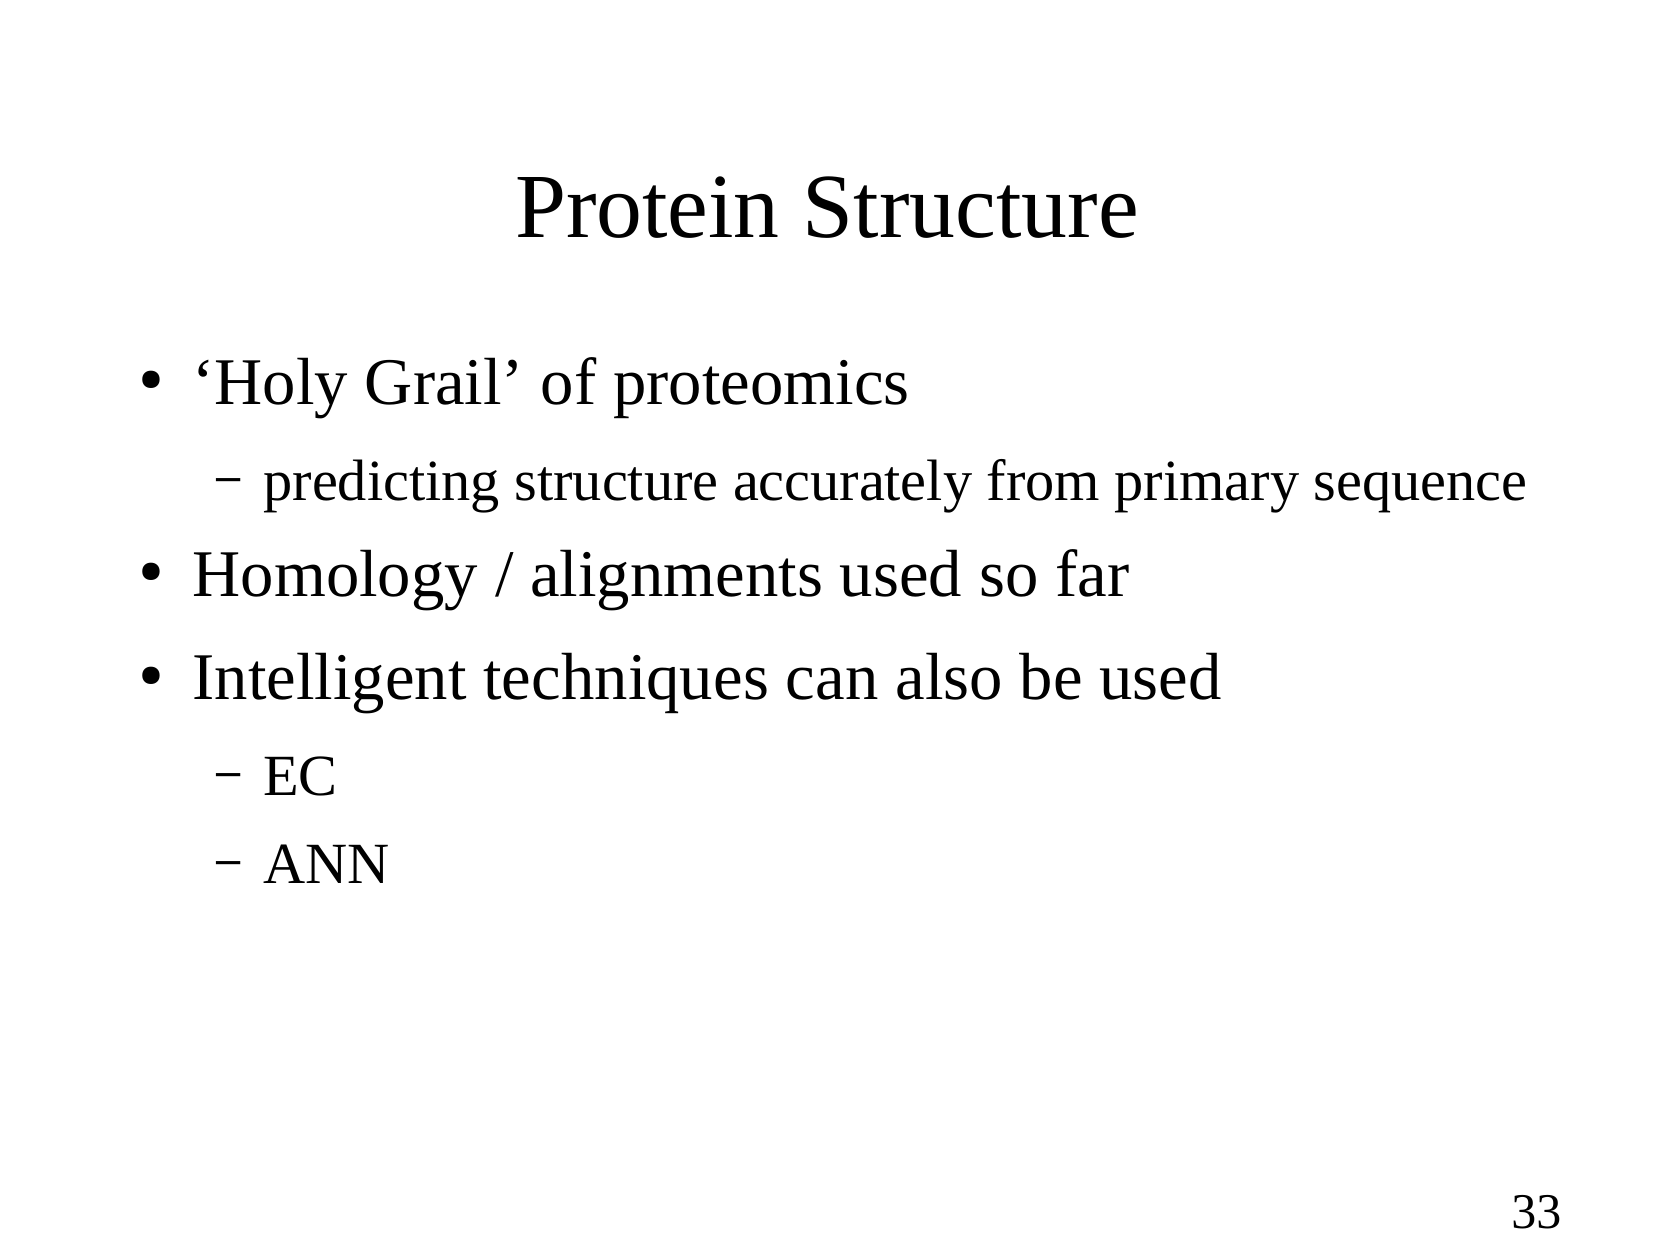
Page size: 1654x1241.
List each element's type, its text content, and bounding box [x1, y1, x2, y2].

list ‘Holy Grail’ of proteomics predicting structure accurately from primary sequence Homology / alignments used so far Intelligent techniques can also be used EC ANN [121, 344, 1534, 1127]
title Protein Structure [121, 102, 1534, 311]
text_box <number> [1511, 1183, 1654, 1241]
